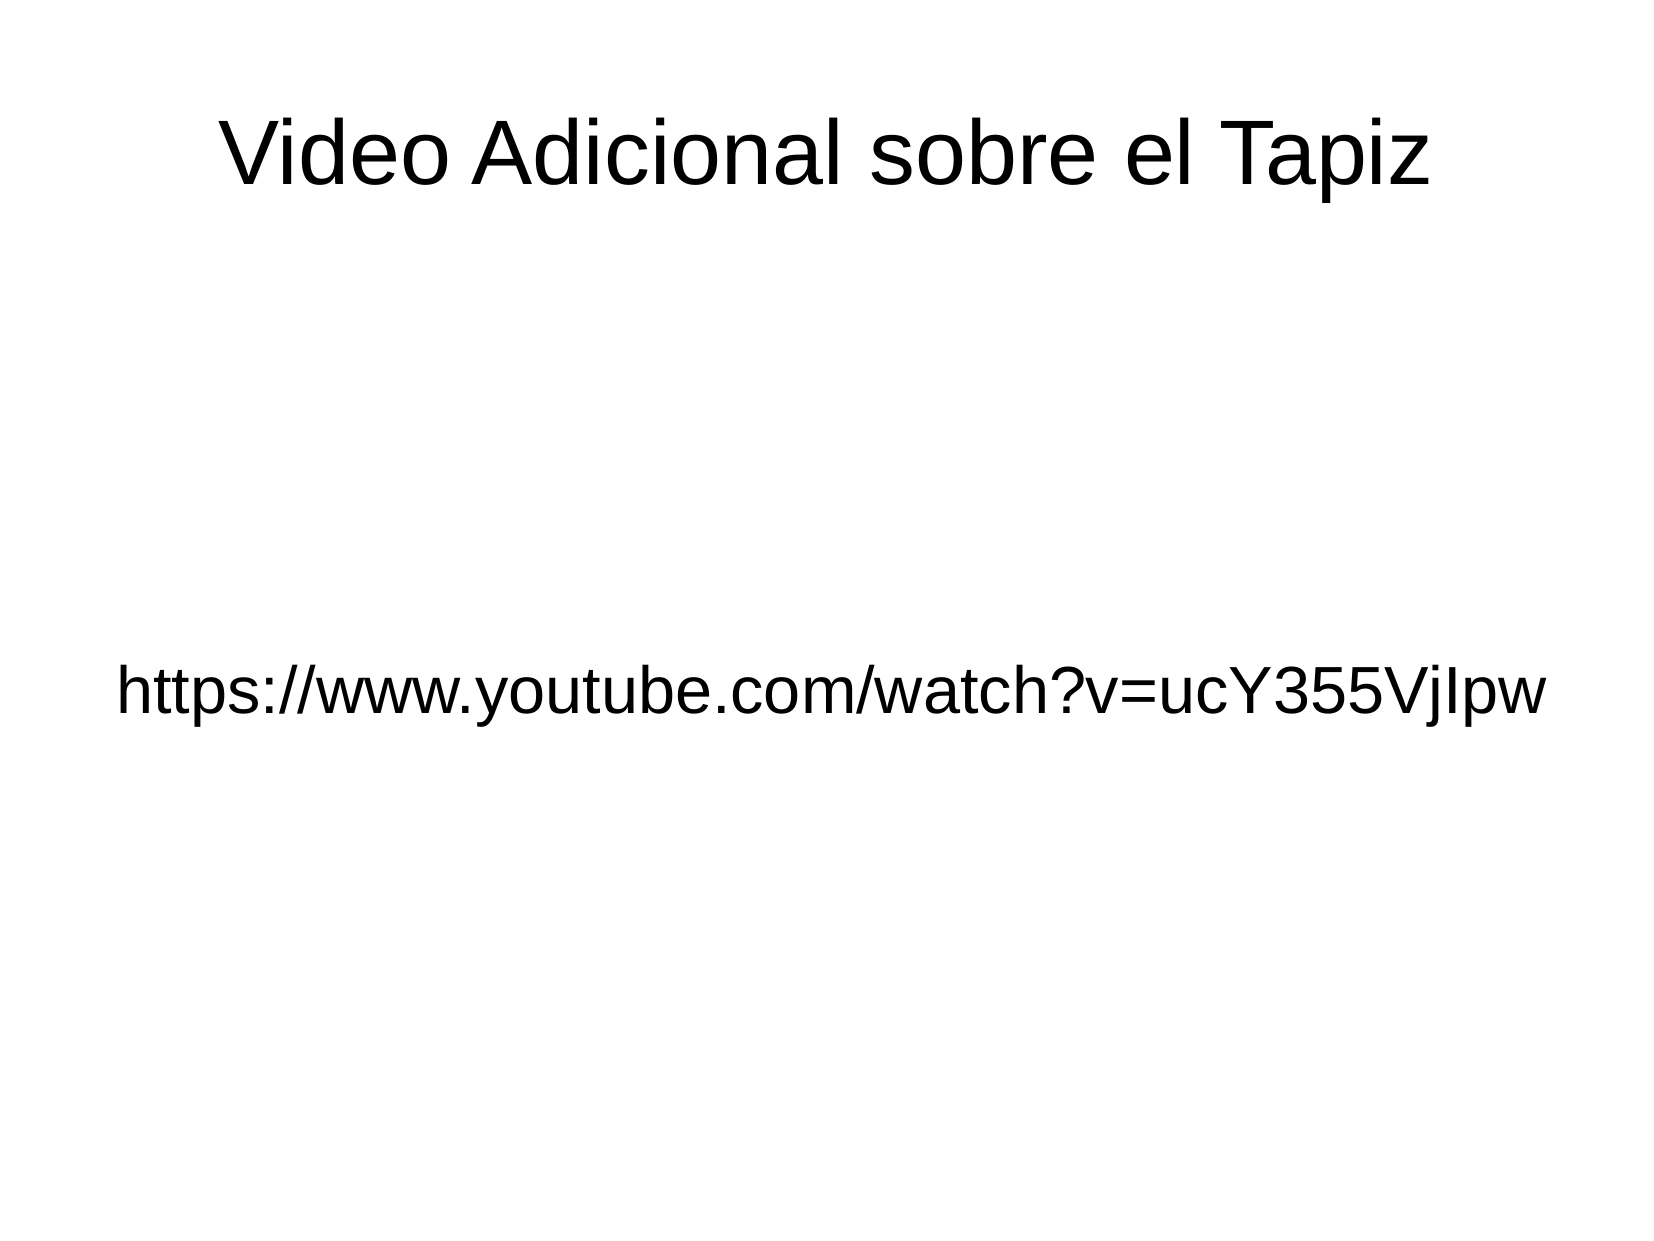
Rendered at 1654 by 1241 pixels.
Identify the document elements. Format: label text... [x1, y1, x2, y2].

subtitle https://www.youtube.com/watch?v=ucY355VjIpw [88, 288, 1577, 1093]
title Video Adicional sobre el Tapiz [82, 49, 1571, 257]
